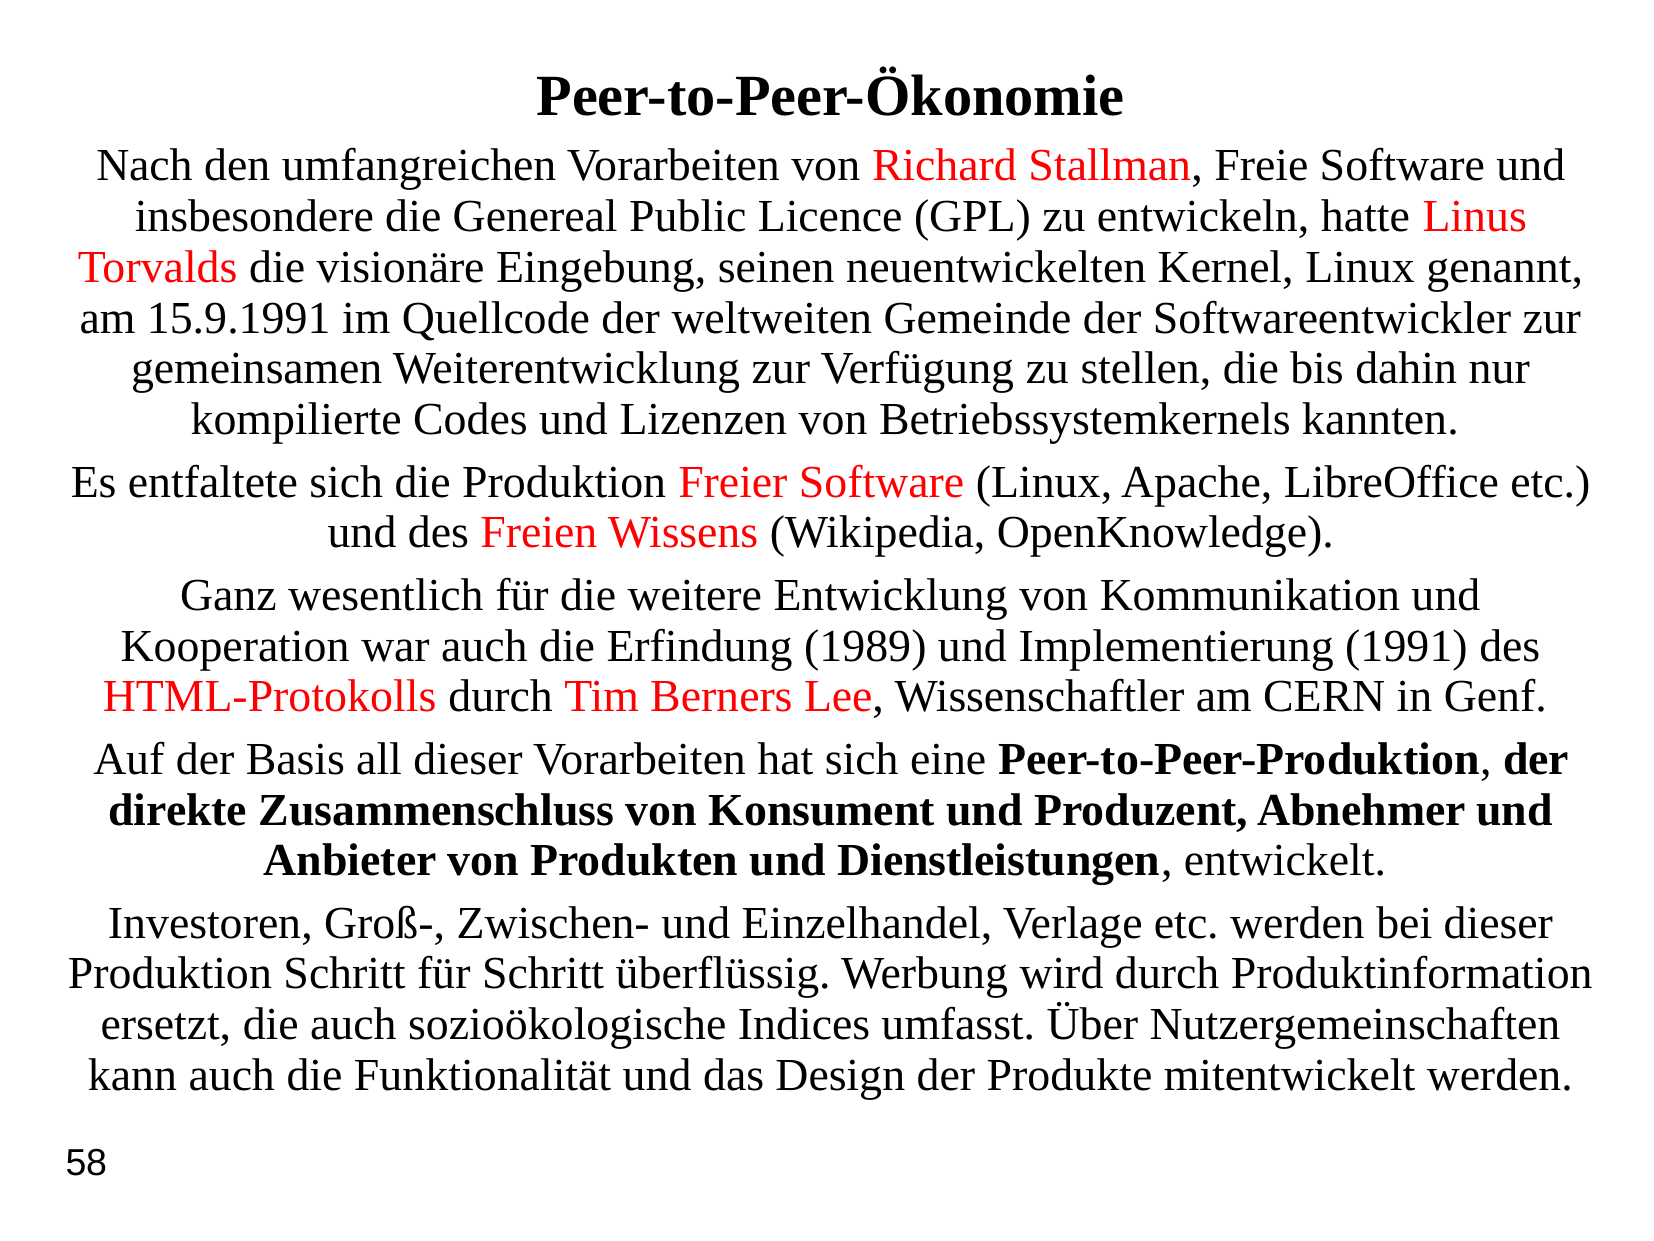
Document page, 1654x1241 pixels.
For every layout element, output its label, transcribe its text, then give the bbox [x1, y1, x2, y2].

text_box Peer-to-Peer-Ökonomie Nach den umfangreichen Vorarbeiten von Richard Stallman, Freie Software und insbesondere die Genereal Public Licence (GPL) zu entwickeln, hatte Linus Torvalds die visionäre Eingebung, seinen neuentwickelten Kernel, Linux genannt, am 15.9.1991 im Quellcode der weltweiten Gemeinde der Softwareentwickler zur gemeinsamen Weiterentwicklung zur Verfügung zu stellen, die bis dahin nur kompilierte Codes und Lizenzen von Betriebssystemkernels kannten. Es entfaltete sich die Produktion Freier Software (Linux, Apache, LibreOffice etc.) und des Freien Wissens (Wikipedia, OpenKnowledge). Ganz wesentlich für die weitere Entwicklung von Kommunikation und Kooperation war auch die Erfindung (1989) und Implementierung (1991) des HTML-Protokolls durch Tim Berners Lee, Wissenschaftler am CERN in Genf. Auf der Basis all dieser Vorarbeiten hat sich eine Peer-to-Peer-Produktion, der direkte Zusammenschluss von Konsument und Produzent, Abnehmer und Anbieter von Produkten und Dienstleistungen, entwickelt. Investoren, Groß-, Zwischen- und Einzelhandel, Verlage etc. werden bei dieser Produktion Schritt für Schritt überflüssig. Werbung wird durch Produktinformation ersetzt, die auch sozioökologische Indices umfasst. Über Nutzergemeinschaften kann auch die Funktionalität und das Design der Produkte mitentwickelt werden. [53, 56, 1613, 1108]
text_box <Nummer> [50, 1133, 269, 1204]
